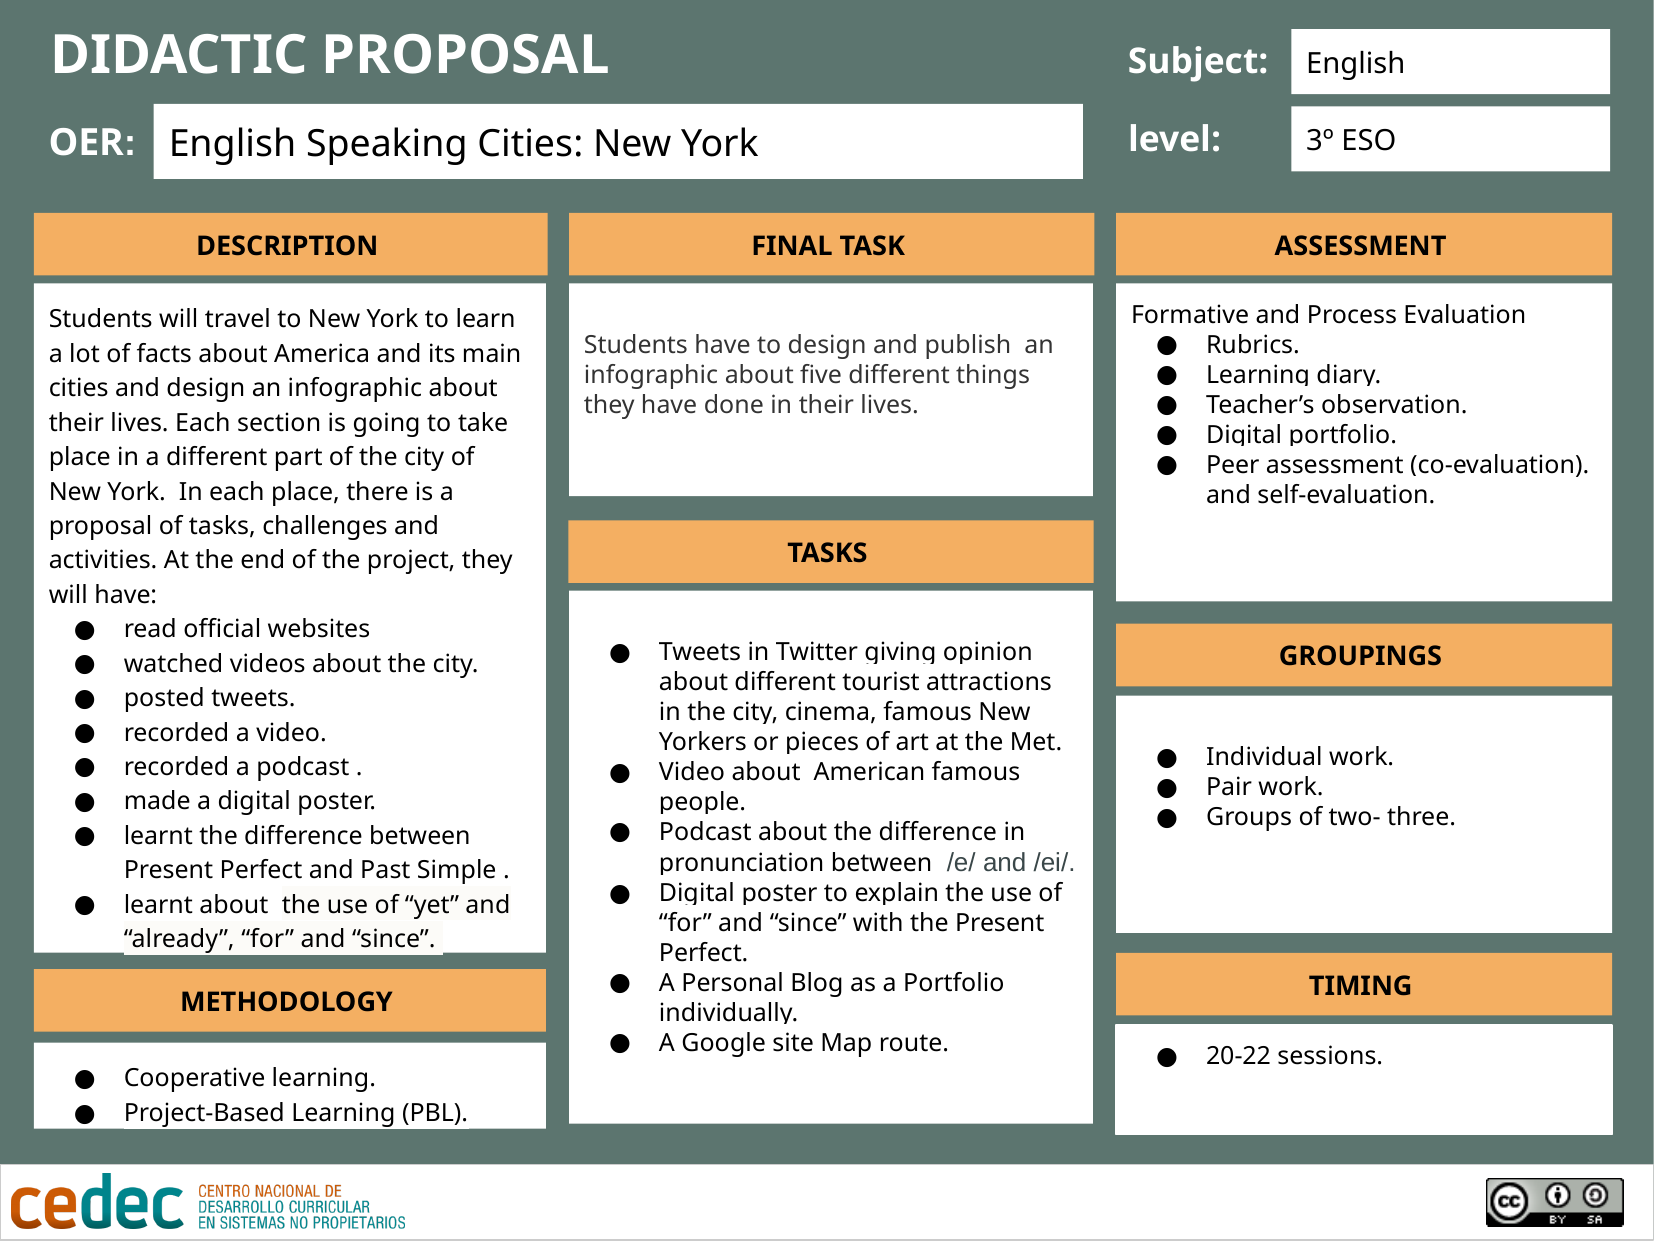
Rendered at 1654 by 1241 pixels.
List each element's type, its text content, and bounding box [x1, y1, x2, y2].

text_box TASKS [568, 520, 1094, 583]
text_box Cooperative learning. Project-Based Learning (PBL). [33, 1042, 546, 1129]
text_box Tweets in Twitter giving opinion about different tourist attractions in the city, cinema, famous New Yorkers or pieces of art at the Met. Video about American famous people. Podcast about the difference in pronunciation between /e/ and /ei/. Digital poster to explain the use of “for” and “since” with the Present Perfect. A Personal Blog as a Portfolio individually. A Google site Map route. [569, 590, 1093, 1124]
text_box FINAL TASK [569, 212, 1095, 276]
text_box English Speaking Cities: New York [153, 103, 1083, 179]
text_box Individual work. Pair work. Groups of two- three. [1116, 695, 1613, 933]
picture [11, 1173, 405, 1229]
text_box [0, 1164, 1654, 1241]
text_box TIMING [1116, 952, 1613, 1016]
text_box level: [1113, 109, 1303, 173]
text_box Students will travel to New York to learn a lot of facts about America and its main cities and design an infographic about their lives. Each section is going to take place in a different part of the city of New York. In each place, there is a proposal of tasks, challenges and activities. At the end of the project, they will have: read official websites watched videos about the city. posted tweets. recorded a video. recorded a podcast . made a digital poster. learnt the difference between Present Perfect and Past Simple . learnt about the use of “yet” and “already”, “for” and “since”. [33, 283, 546, 953]
text_box Subject: [1113, 30, 1291, 94]
text_box English [1291, 29, 1611, 95]
text_box OER: [33, 110, 153, 174]
picture [1486, 1178, 1624, 1227]
text_box METHODOLOGY [33, 969, 546, 1032]
text_box DIDACTIC PROPOSAL [35, 11, 1028, 110]
text_box Students have to design and publish an infographic about five different things they have done in their lives. [569, 283, 1093, 497]
text_box GROUPINGS [1116, 623, 1613, 687]
text_box 3º ESO [1291, 106, 1611, 172]
text_box Formative and Process Evaluation Rubrics. Learning diary. Teacher’s observation. Digital portfolio. Peer assessment (co-evaluation). and self-evaluation. [1116, 283, 1613, 602]
text_box DESCRIPTION [33, 212, 548, 276]
text_box ASSESSMENT [1116, 212, 1613, 276]
text_box 20-22 sessions. [1116, 1024, 1613, 1135]
